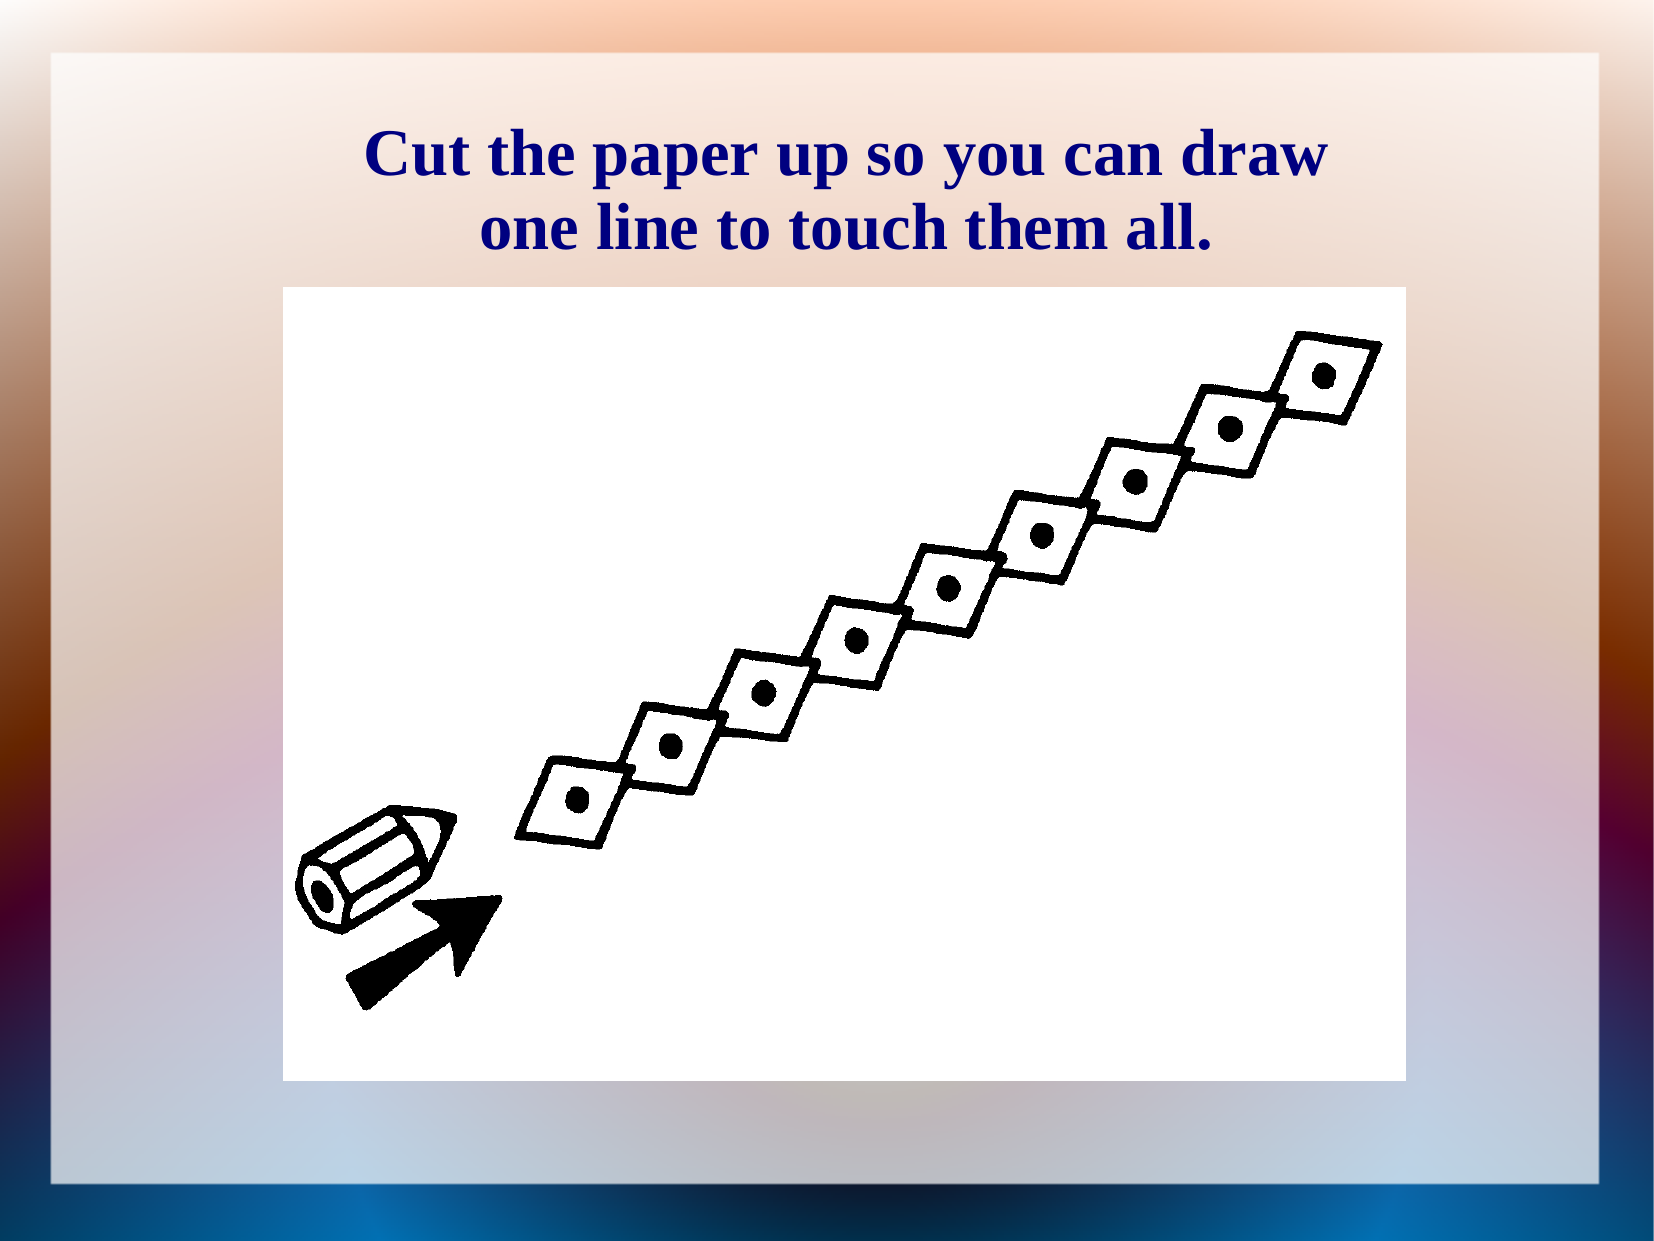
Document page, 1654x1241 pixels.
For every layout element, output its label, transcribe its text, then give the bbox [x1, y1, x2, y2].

text_box Cut the paper up so you can draw one line to touch them all. [348, 108, 1412, 272]
picture [0, 0, 1654, 1241]
